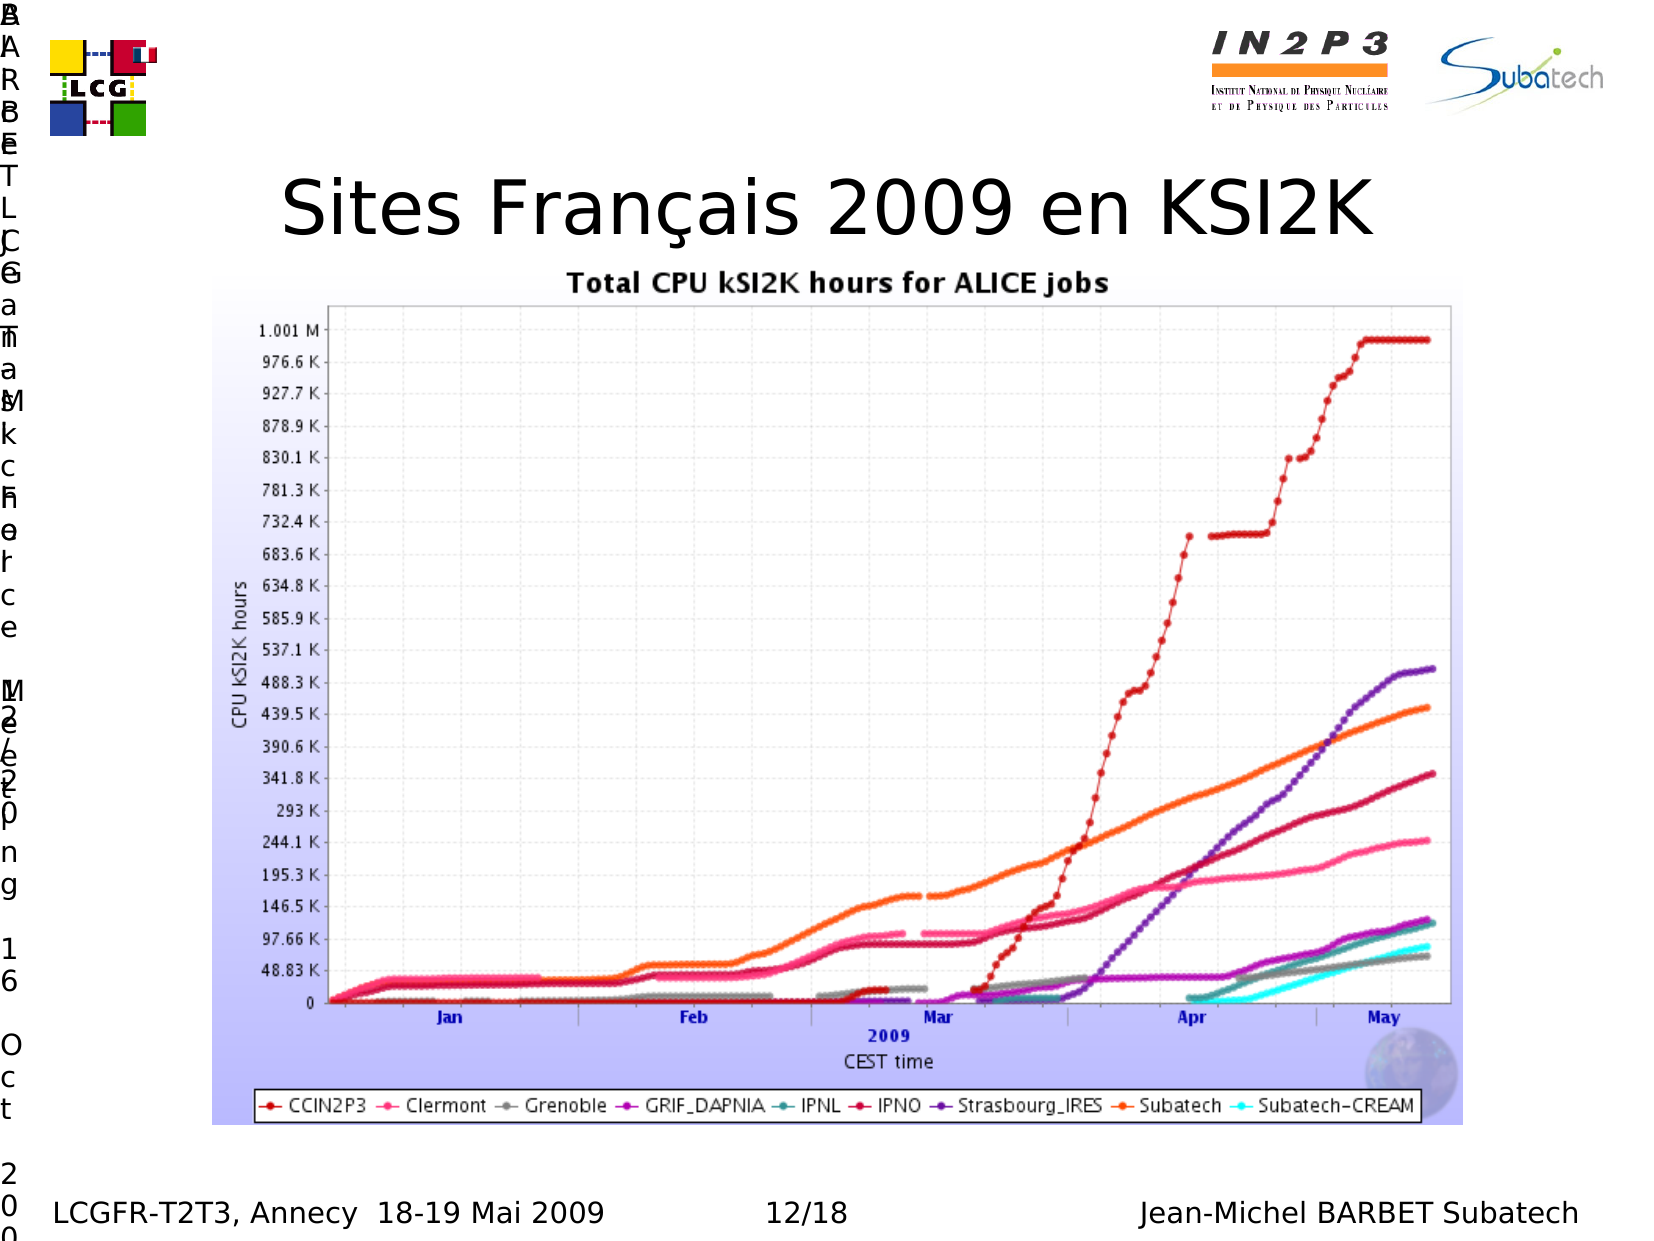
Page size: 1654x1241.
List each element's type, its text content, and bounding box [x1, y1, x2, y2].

picture [1425, 37, 1603, 116]
picture [212, 265, 1463, 1126]
title Sites Français 2009 en KSI2K‏ [121, 110, 1534, 303]
picture [1210, 21, 1388, 110]
picture [50, 40, 159, 136]
